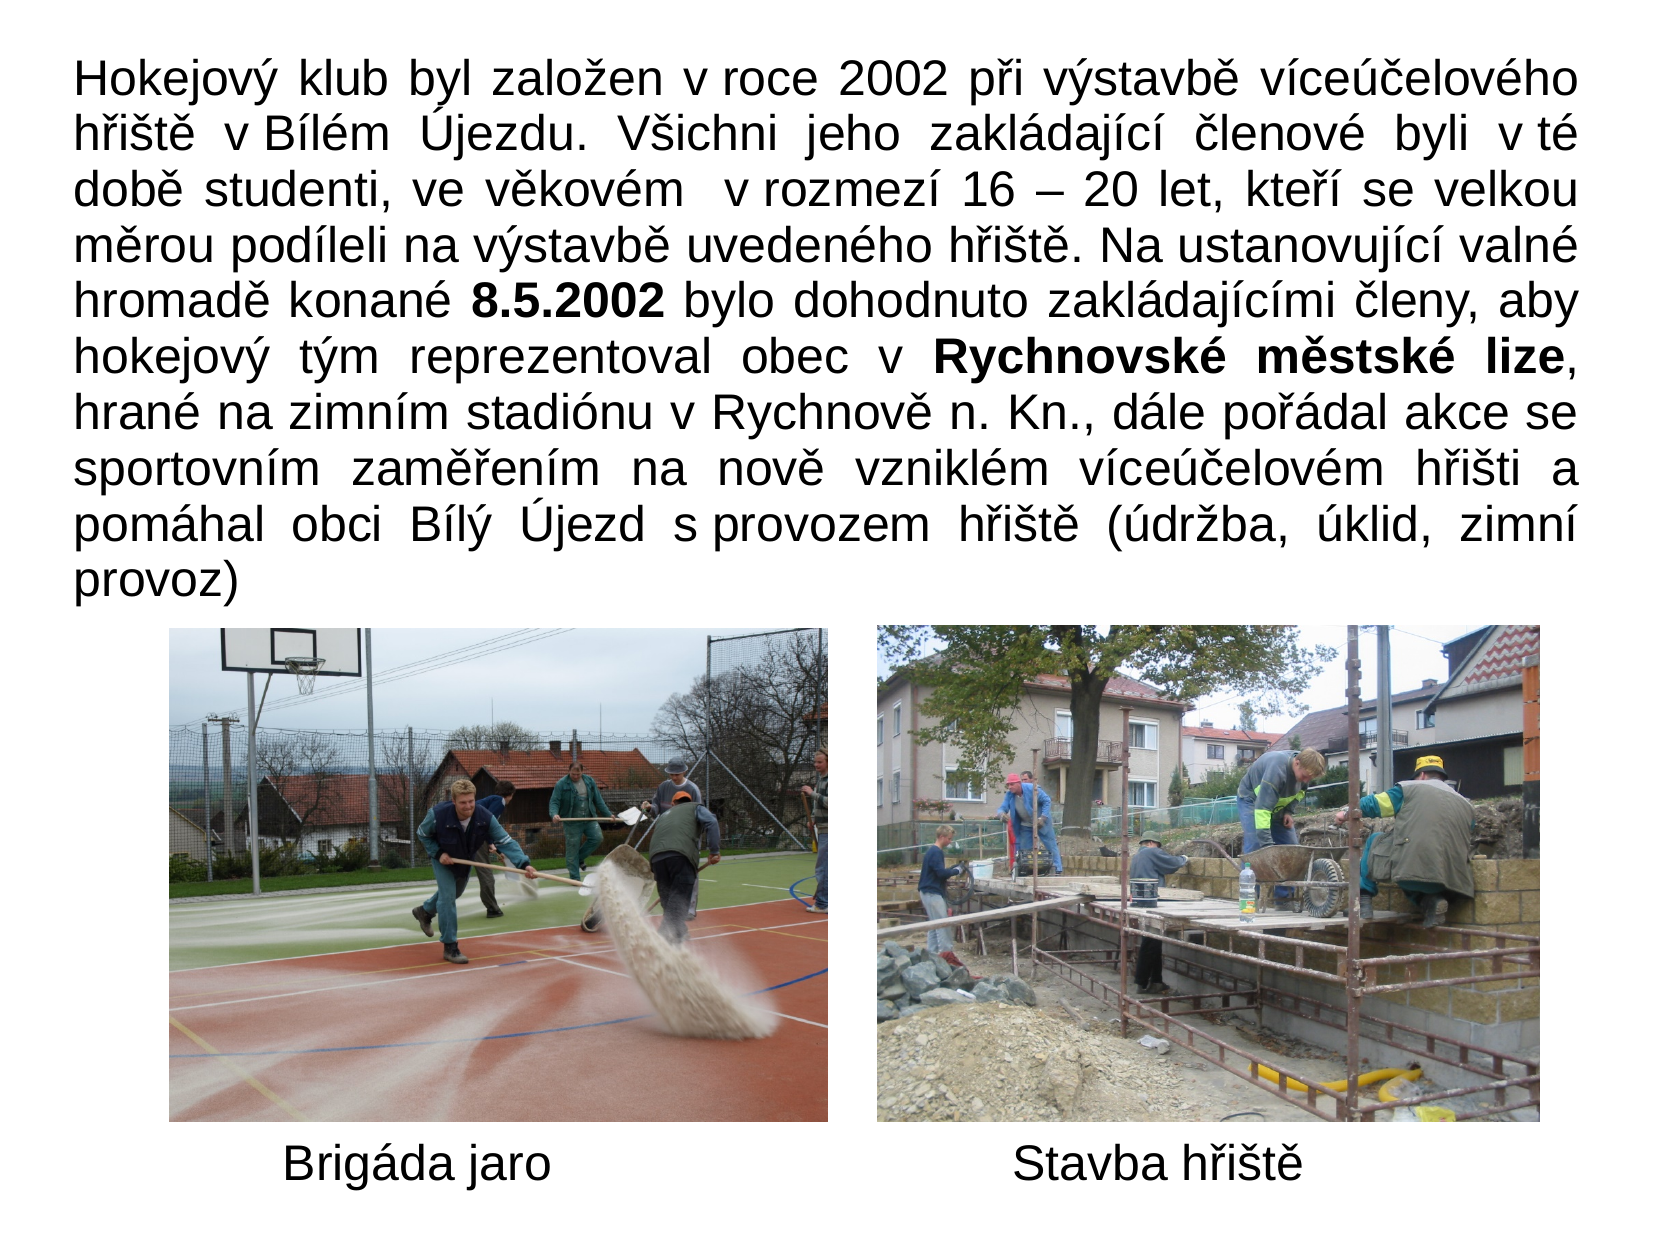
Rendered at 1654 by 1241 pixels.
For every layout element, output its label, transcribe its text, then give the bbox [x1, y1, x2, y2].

text_box Brigáda jaro [268, 1127, 745, 1201]
text_box Stavba hřiště [998, 1127, 1320, 1199]
picture [169, 628, 828, 1123]
picture [877, 625, 1540, 1123]
text_box Hokejový klub byl založen v roce 2002 při výstavbě víceúčelového hřiště v Bílém Újezdu. Všichni jeho zakládající členové byli v té době studenti, ve věkovém v rozmezí 16 – 20 let, kteří se velkou měrou podíleli na výstavbě uvedeného hřiště. Na ustanovující valné hromadě konané 8.5.2002 bylo dohodnuto zakládajícími členy, aby hokejový tým reprezentoval obec v Rychnovské městské lize, hrané na zimním stadiónu v Rychnově n. Kn., dále pořádal akce se sportovním zaměřením na nově vzniklém víceúčelovém hřišti a pomáhal obci Bílý Újezd s provozem hřiště (údržba, úklid, zimní provoz) [59, 42, 1595, 739]
